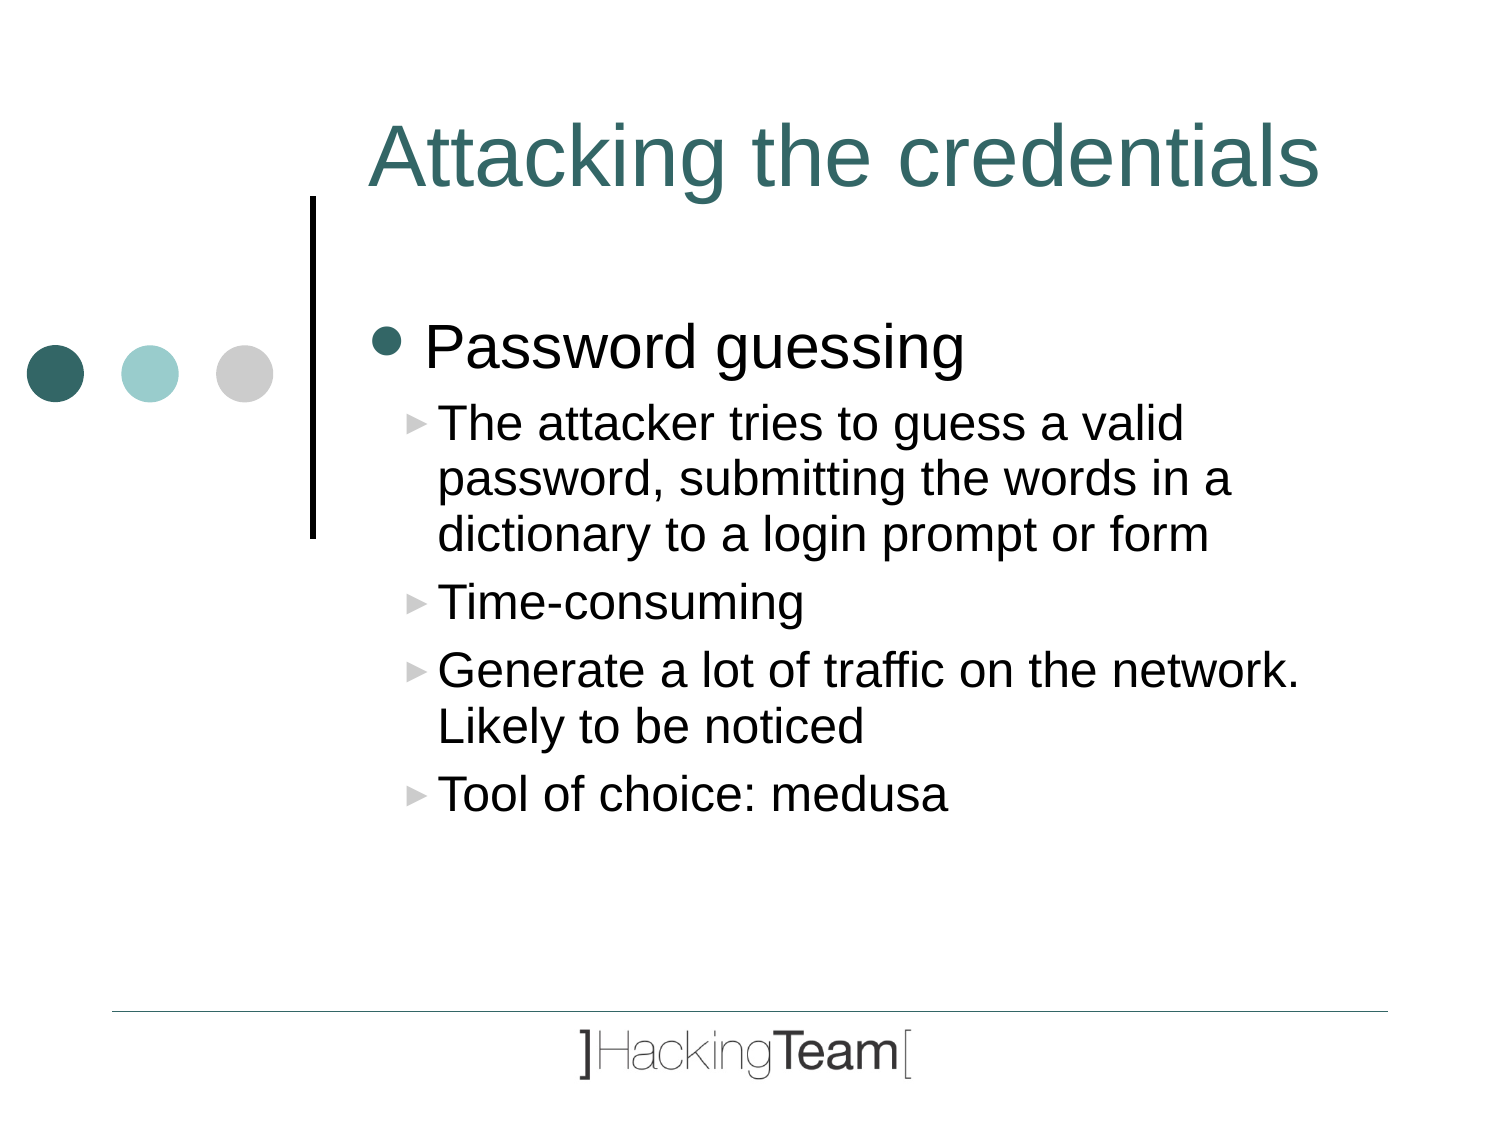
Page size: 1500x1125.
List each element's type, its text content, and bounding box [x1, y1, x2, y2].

list Password guessing The attacker tries to guess a valid password, submitting the words in a dictionary to a login prompt or form Time-consuming Generate a lot of traffic on the network. Likely to be noticed Tool of choice: medusa [249, 312, 1401, 1041]
picture [574, 1041, 916, 1084]
title Attacking the credentials [249, 38, 1401, 275]
